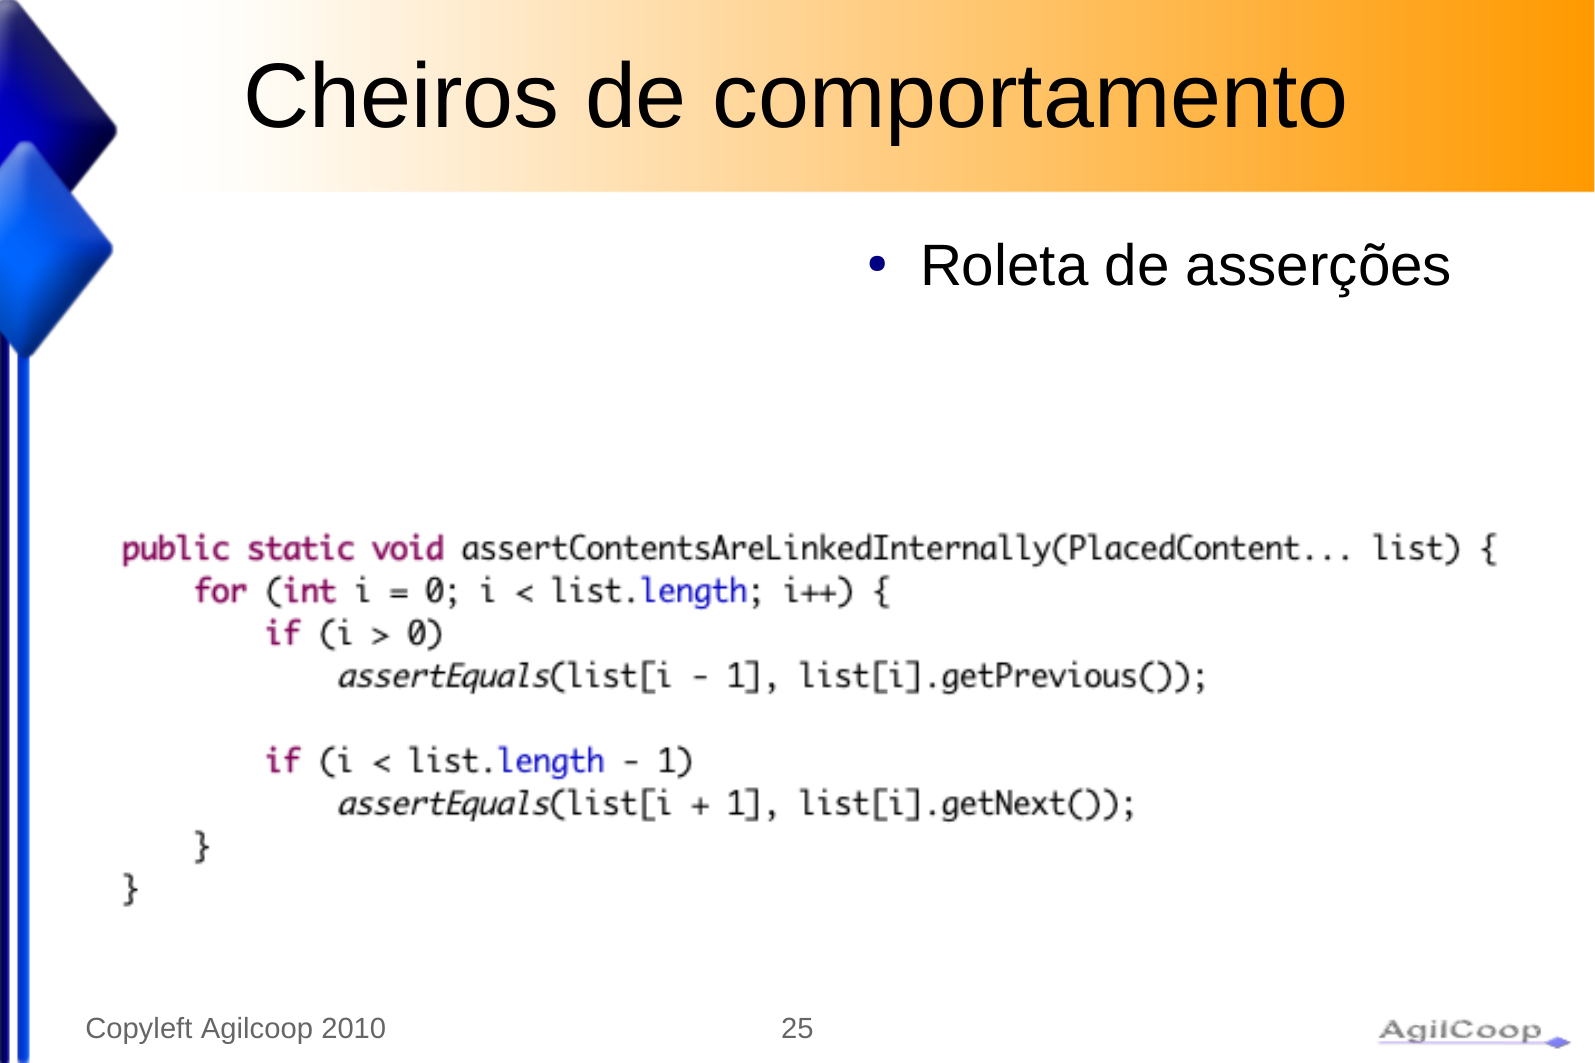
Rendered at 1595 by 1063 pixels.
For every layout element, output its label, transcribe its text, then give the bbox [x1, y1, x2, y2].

title Cheiros de comportamento [79, 6, 1515, 185]
list Roleta de asserções [849, 232, 1550, 947]
picture [0, 0, 1595, 1063]
